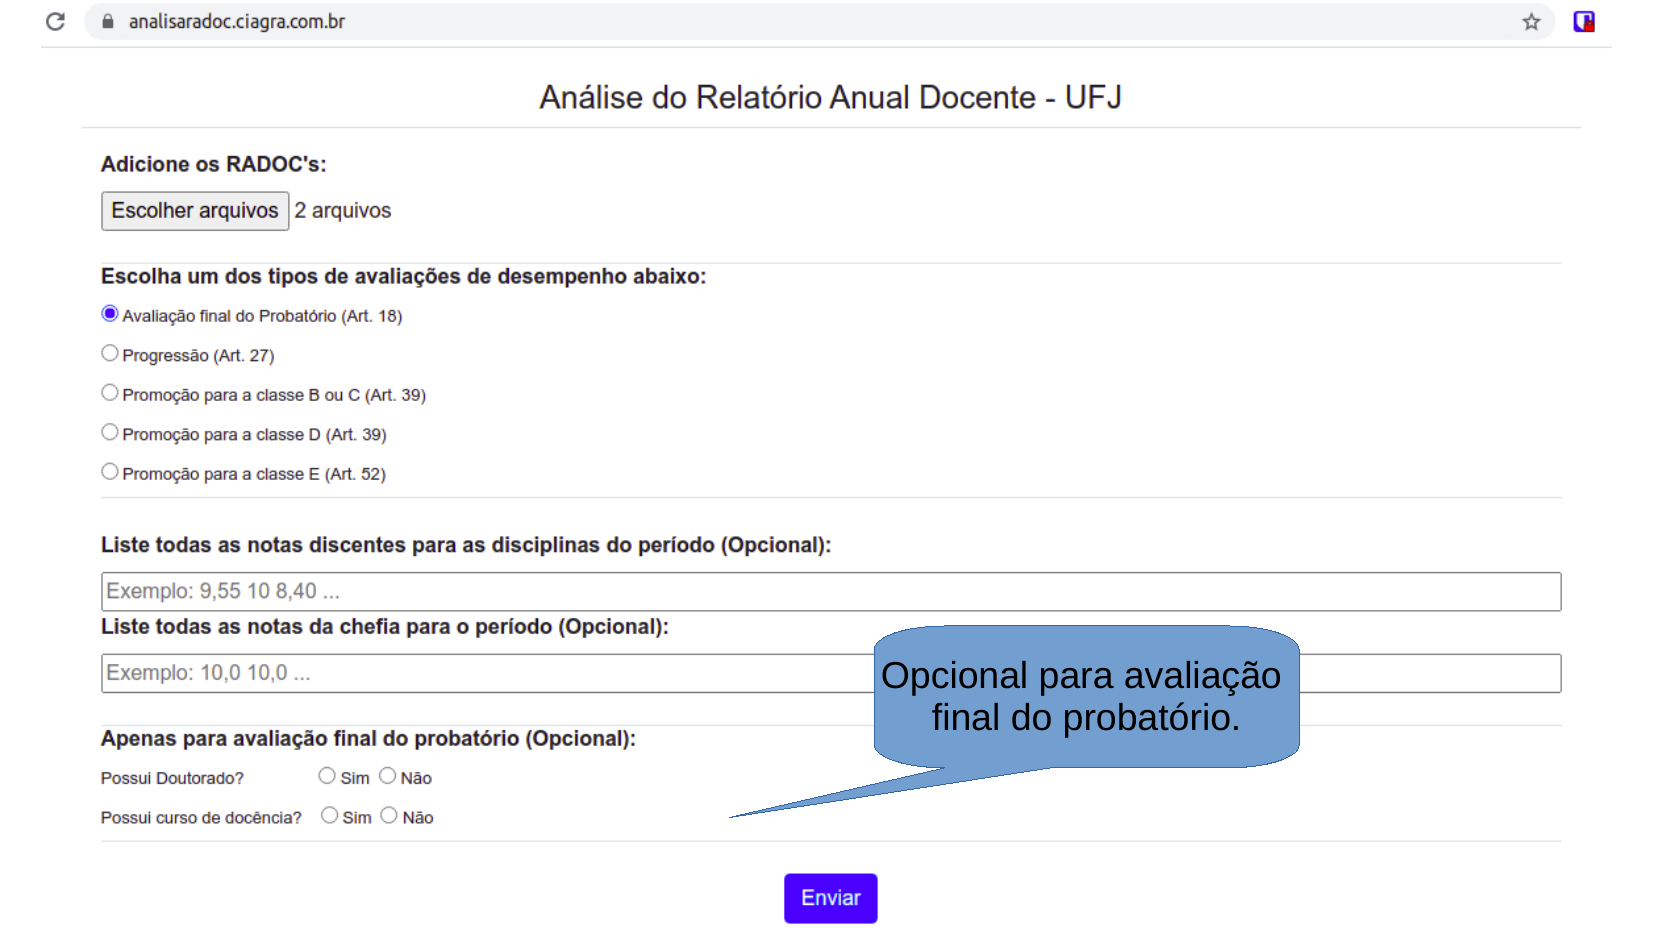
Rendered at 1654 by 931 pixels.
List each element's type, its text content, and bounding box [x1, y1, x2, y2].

text_box Opcional para avaliação final do probatório. [729, 625, 1300, 818]
picture [41, 0, 1612, 930]
